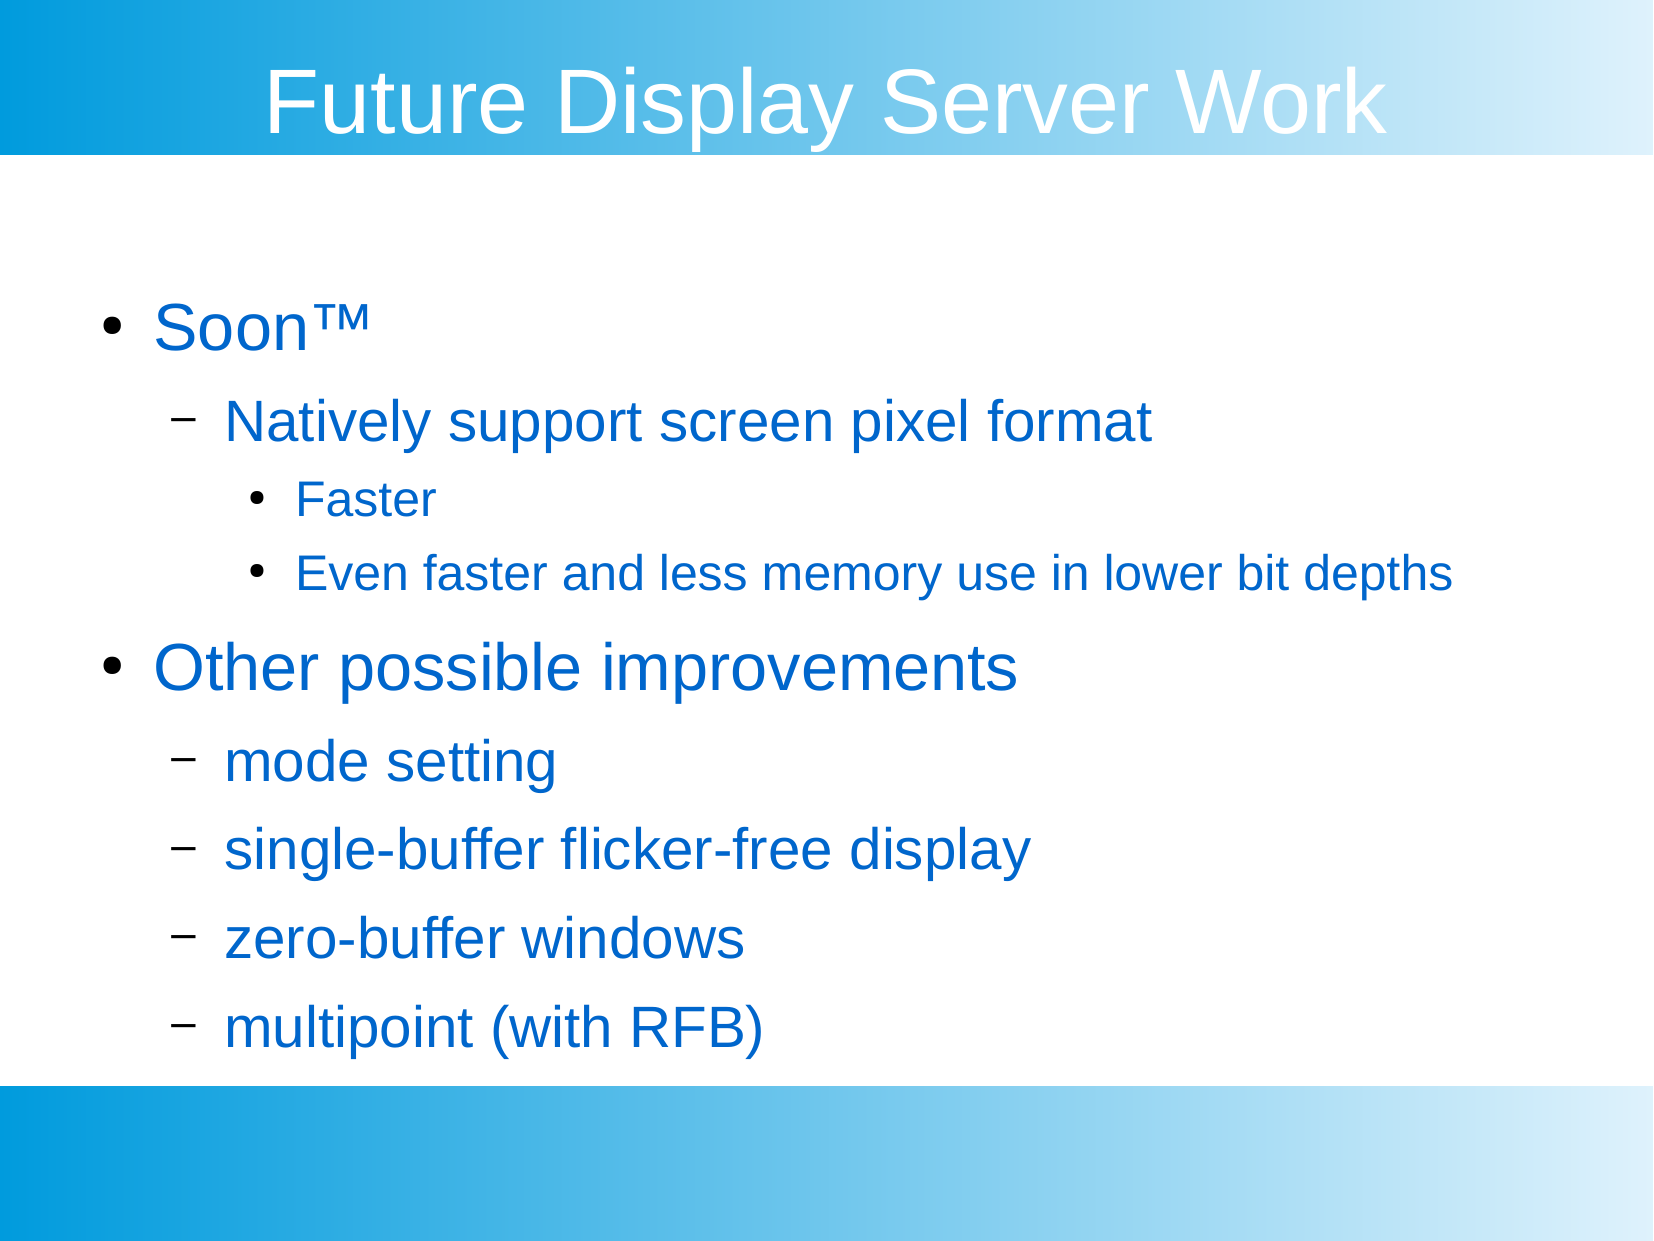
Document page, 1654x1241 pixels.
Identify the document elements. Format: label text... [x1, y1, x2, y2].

list Soon™ Natively support screen pixel format Faster Even faster and less memory use in lower bit depths Other possible improvements mode setting single-buffer flicker-free display zero-buffer windows multipoint (with RFB) [82, 290, 1571, 1010]
title Future Display Server Work [82, 49, 1571, 155]
